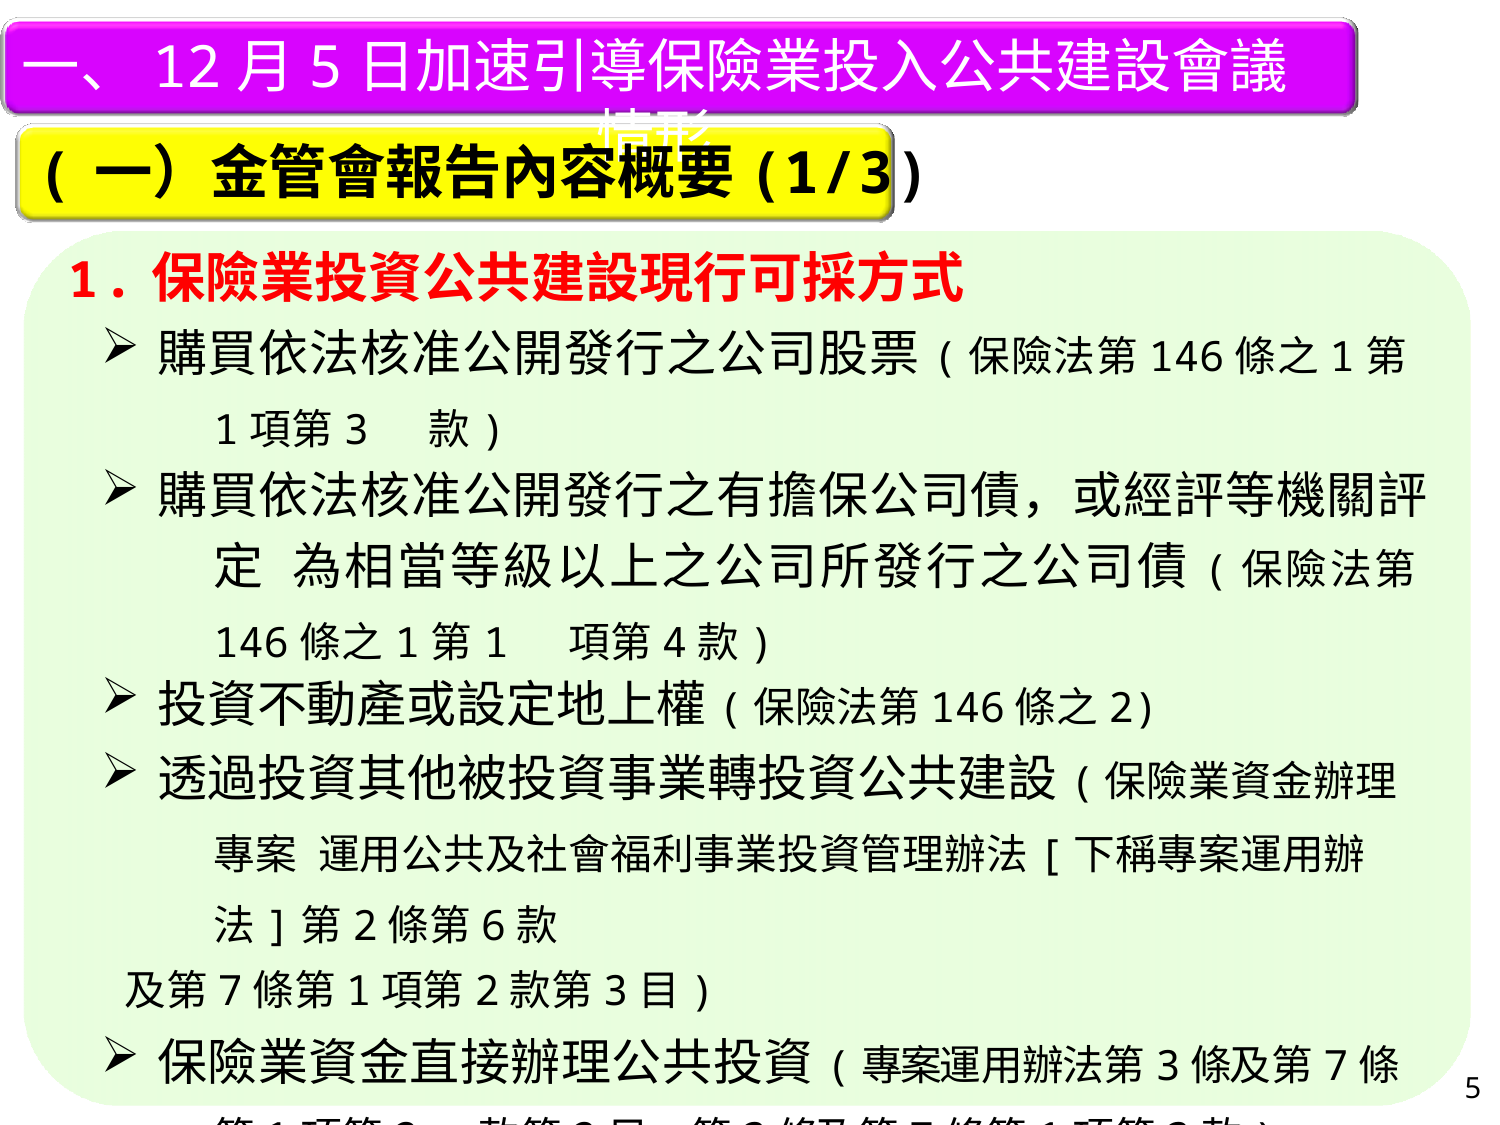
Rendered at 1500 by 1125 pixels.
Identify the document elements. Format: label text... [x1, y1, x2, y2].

text_box 5 [1462, 1067, 1482, 1107]
text_box [15, 123, 35, 223]
title 一、12月5日加速引導保險業投入公共建設會議情形 [19, 27, 1337, 102]
text_box [24, 232, 1471, 1106]
text_box (一）金管會報告內容概要(1/3) 1.保險業投資公共建設現行可採方式 購買依法核准公開發行之公司股票(保險法第146條之1第1項第3 款) 購買依法核准公開發行之有擔保公司債，或經評等機關評定 為相當等級以上之公司所發行之公司債(保險法第146條之1第1 項第4款) 投資不動產或設定地上權(保險法第146條之2) 透過投資其他被投資事業轉投資公共建設(保險業資金辦理專案 運用公共及社會福利事業投資管理辦法[下稱專案運用辦法]第2條第6款 及第7條第1項第2款第3目) 保險業資金直接辦理公共投資(專案運用辦法第3條及第7條第1項第2 款第2目、第3條及第7條第1項第3款) [35, 93, 1432, 1101]
text_box [0, 16, 1358, 116]
